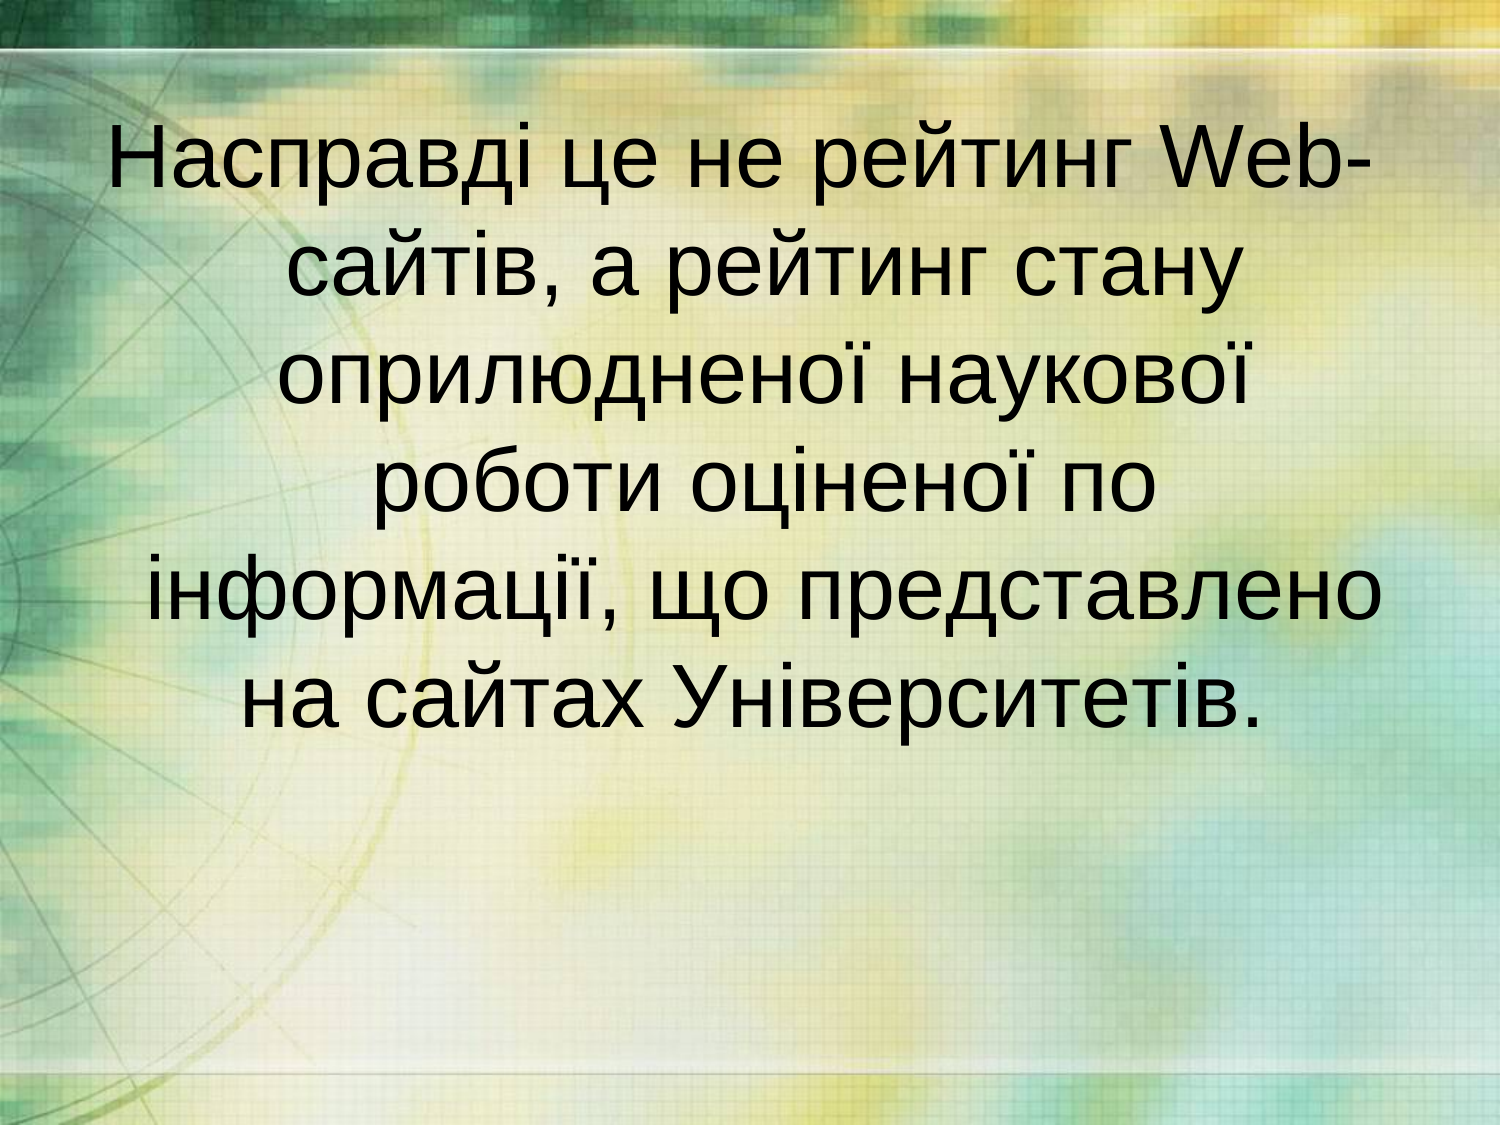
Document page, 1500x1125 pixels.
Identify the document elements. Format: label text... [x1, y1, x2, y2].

picture [0, 0, 1500, 1125]
list Насправді це не рейтинг Web-сайтів, а рейтинг стану оприлюдненої наукової роботи оціненої по інформації, що представлено на сайтах Університетів. [64, 90, 1415, 833]
